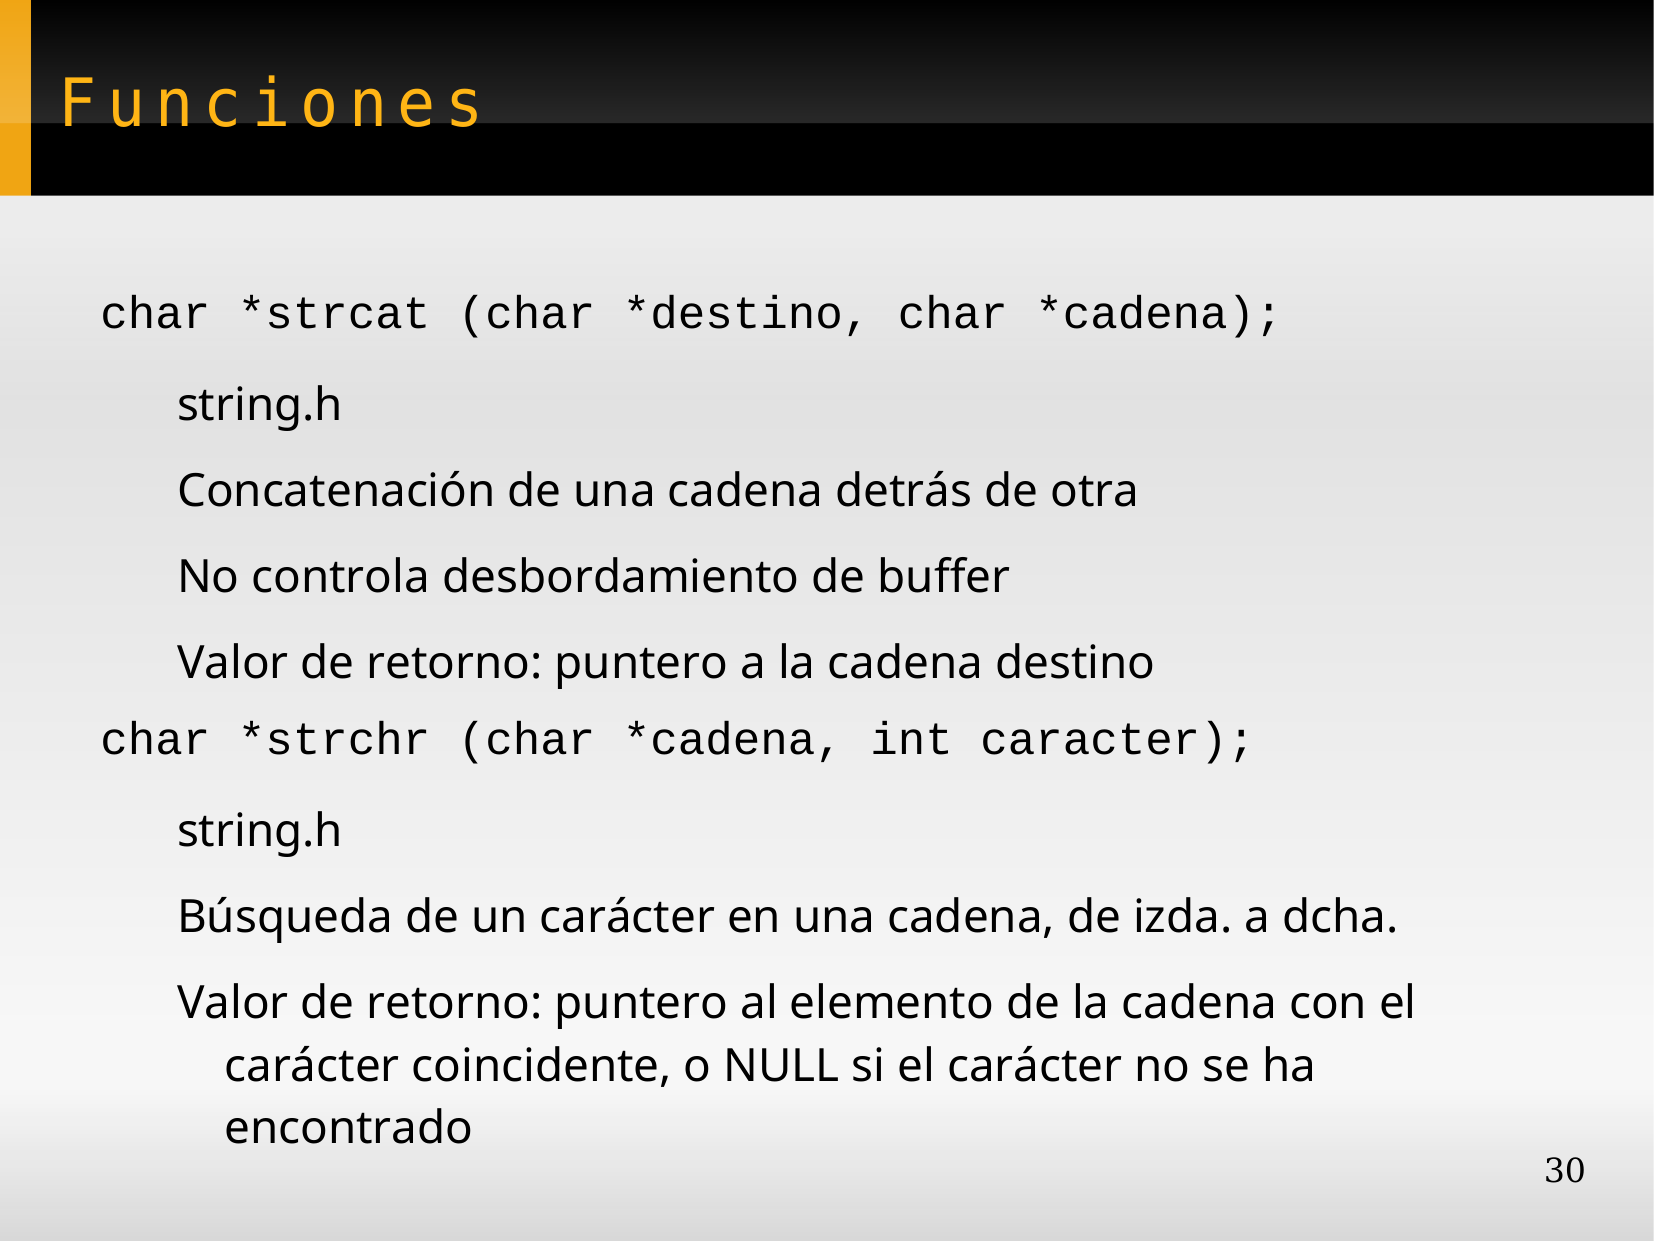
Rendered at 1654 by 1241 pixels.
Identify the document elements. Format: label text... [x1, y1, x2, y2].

list char *strcat (char *destino, char *cadena); string.h Concatenación de una cadena detrás de otra No controla desbordamiento de buffer Valor de retorno: puntero a la cadena destino char *strchr (char *cadena, int caracter); string.h Búsqueda de un carácter en una cadena, de izda. a dcha. Valor de retorno: puntero al elemento de la cadena con el carácter coincidente, o NULL si el carácter no se ha encontrado [82, 290, 1571, 1037]
title Funciones [59, 29, 1506, 178]
picture [0, 0, 1654, 1241]
